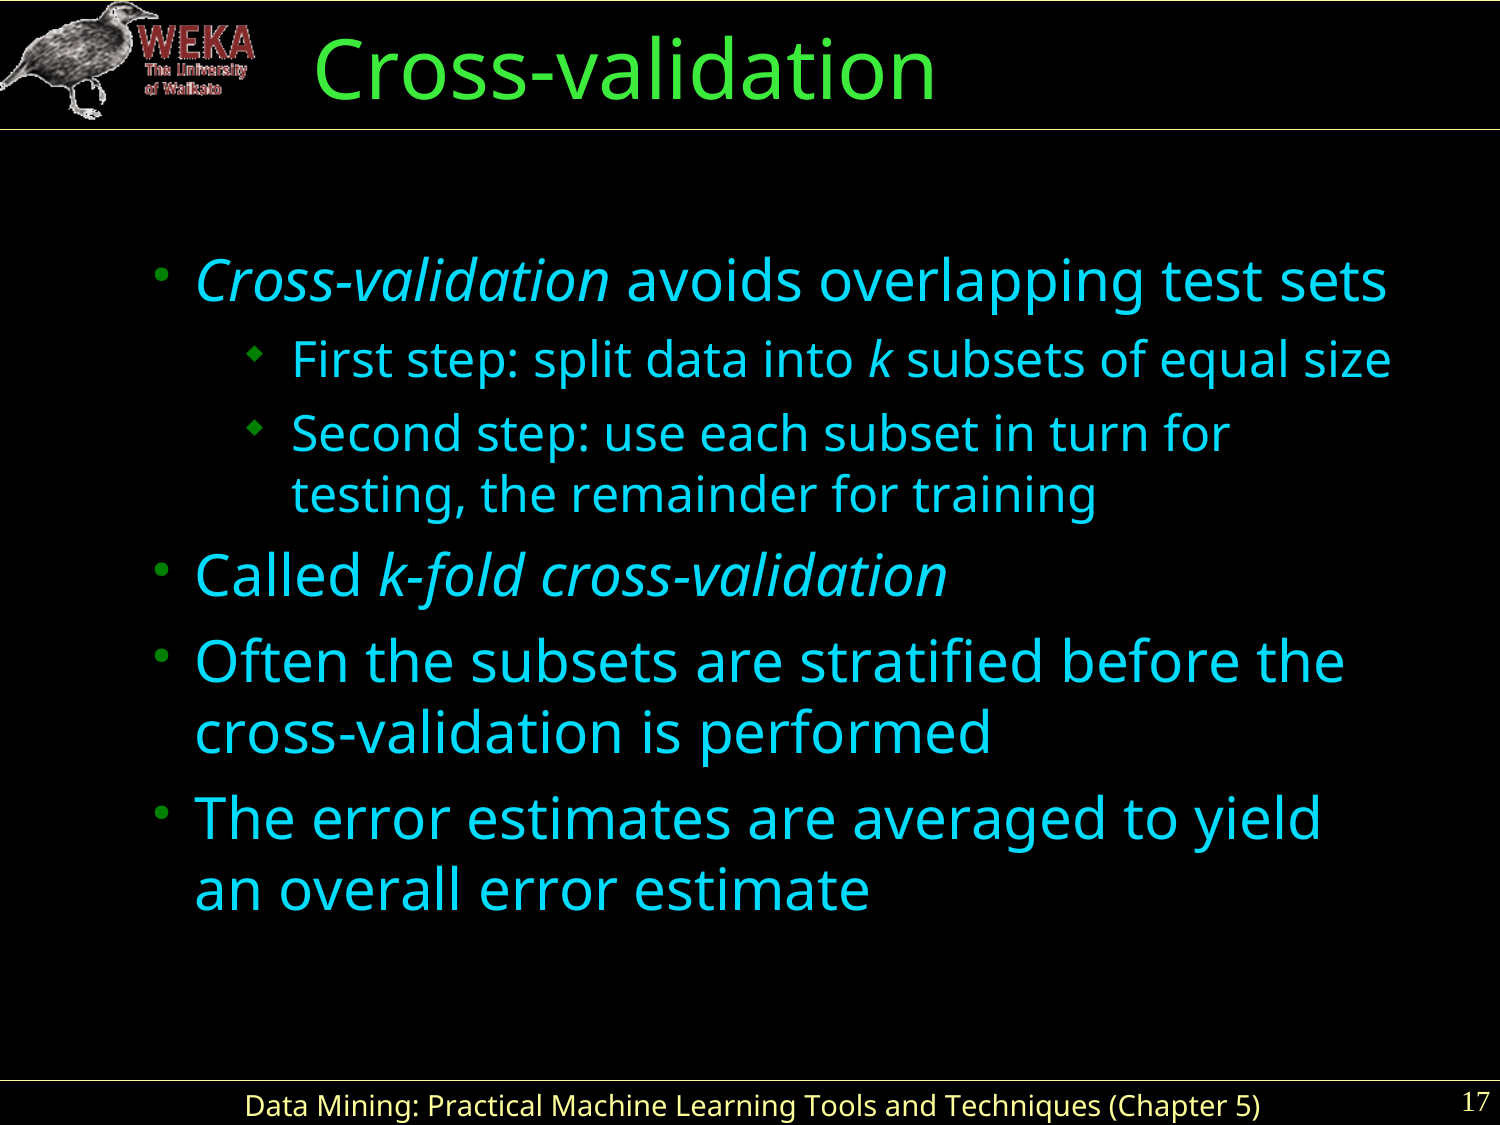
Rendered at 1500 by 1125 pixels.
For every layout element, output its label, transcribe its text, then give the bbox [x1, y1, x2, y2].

picture [0, 1, 266, 129]
text_box Cross-validation avoids overlapping test sets First step: split data into k subsets of equal size Second step: use each subset in turn for testing, the remainder for training Called k-fold cross-validation Often the subsets are stratified before the cross-validation is performed The error estimates are averaged to yield an overall error estimate [137, 237, 1413, 913]
title Cross-validation [297, 0, 1500, 148]
